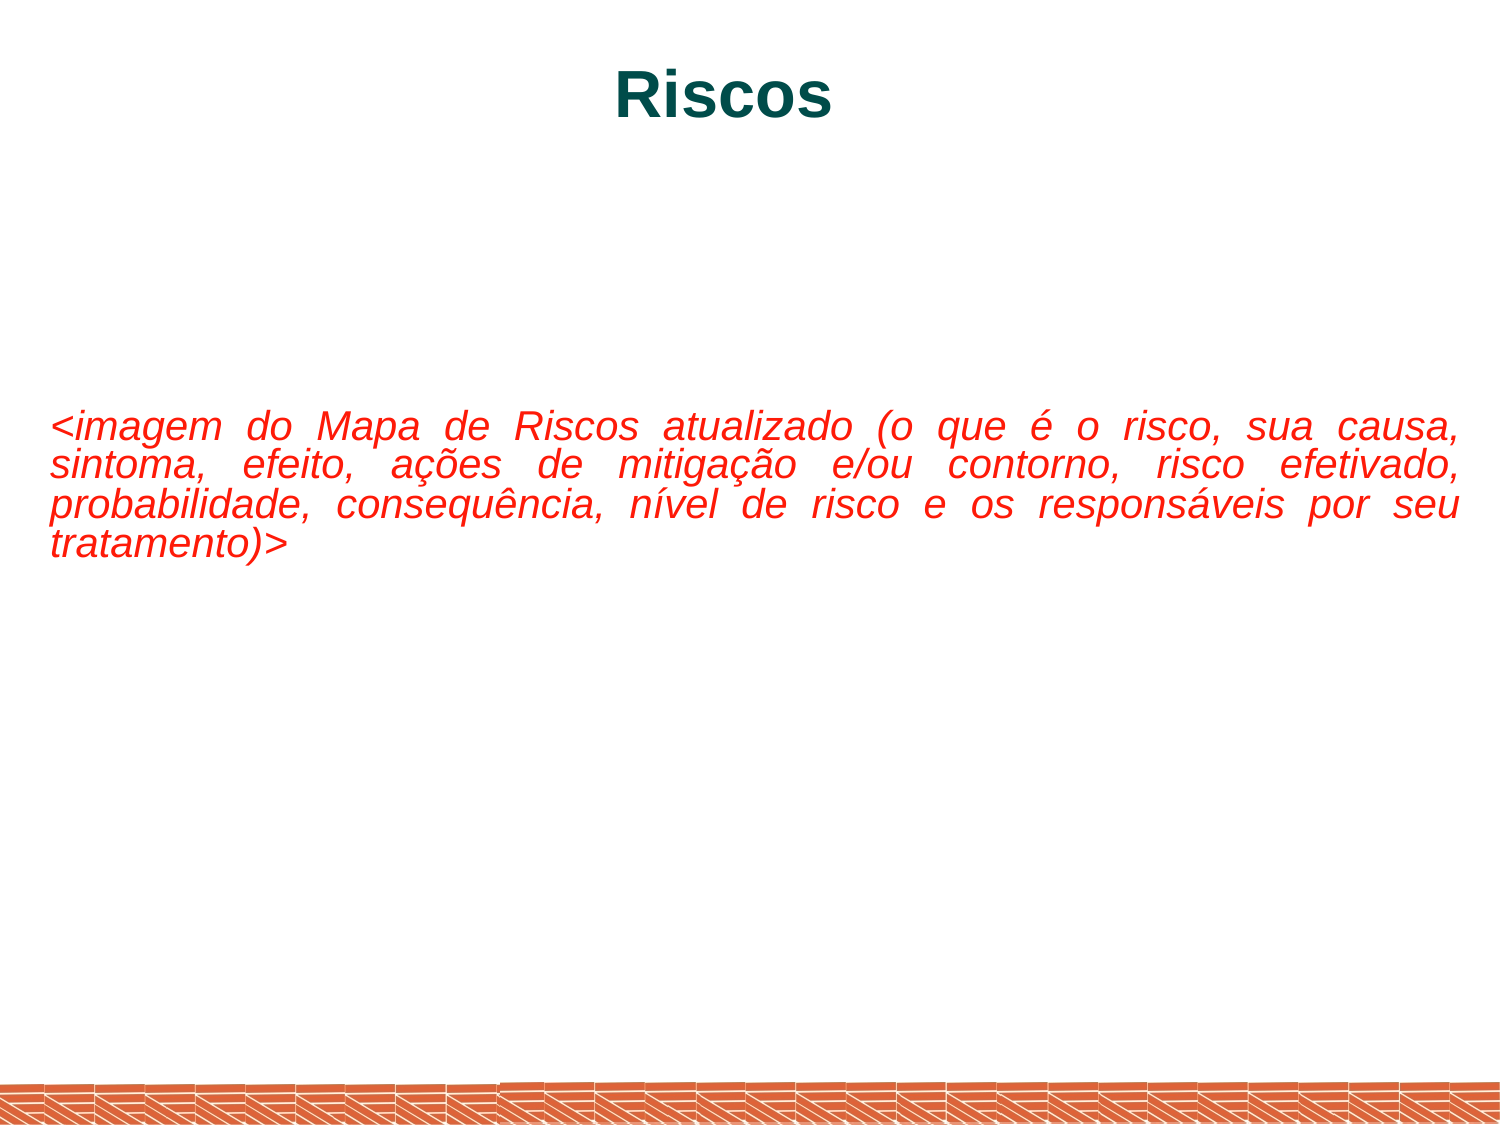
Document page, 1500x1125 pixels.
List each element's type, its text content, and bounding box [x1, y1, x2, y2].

text_box Riscos [600, 50, 849, 140]
text_box <imagem do Mapa de Riscos atualizado (o que é o risco, sua causa, sintoma, efeito, ações de mitigação e/ou contorno, risco efetivado, probabilidade, consequência, nível de risco e os responsáveis por seu tratamento)> [35, 401, 1477, 573]
chart [0, 1082, 1500, 1125]
